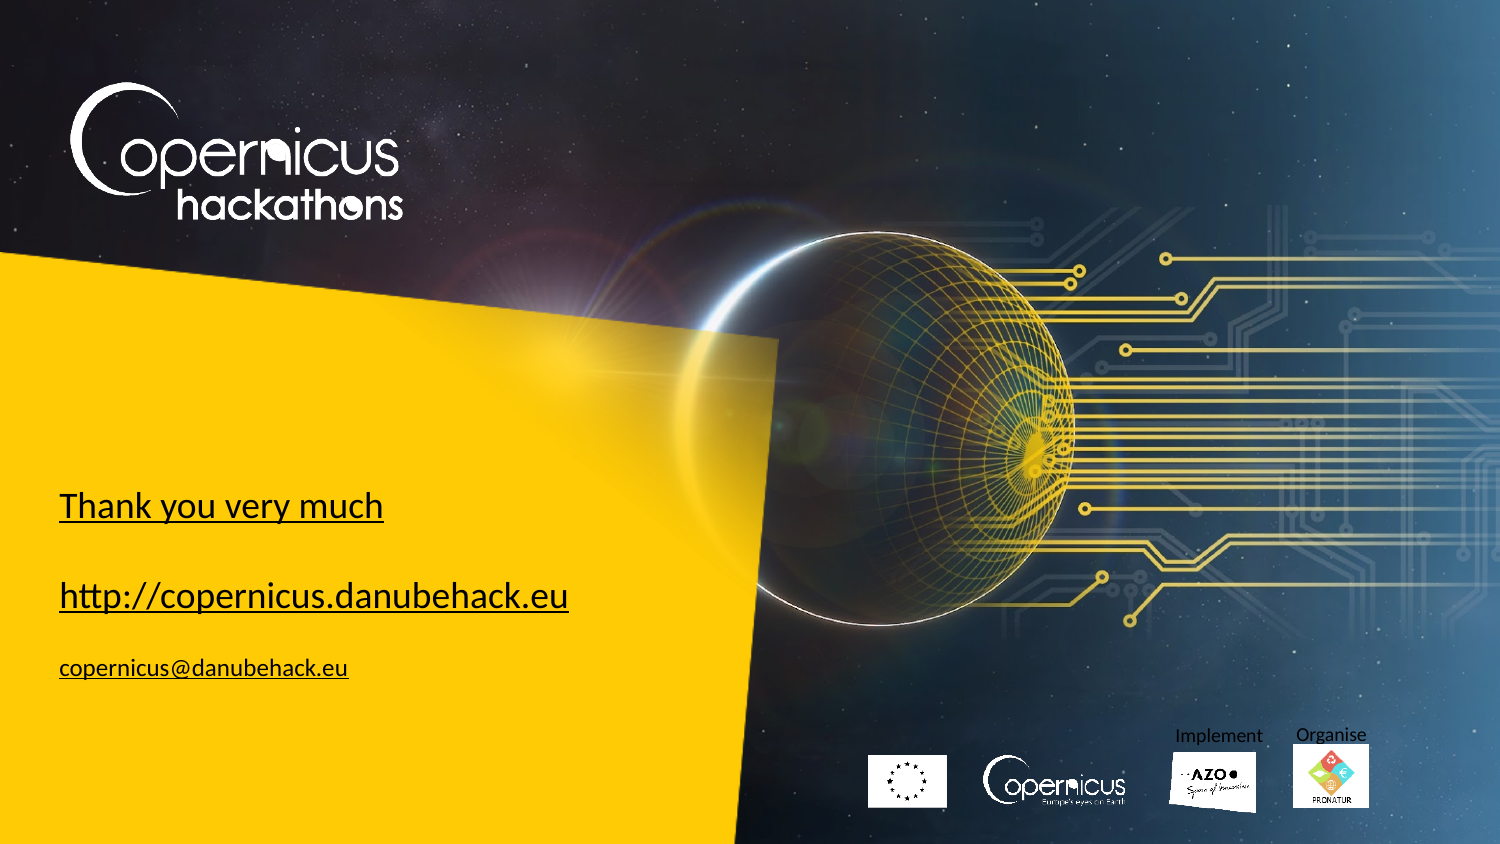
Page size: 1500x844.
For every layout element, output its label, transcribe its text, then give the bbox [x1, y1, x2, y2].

picture [0, 0, 1500, 844]
text_box Thank you very much http://copernicus.danubehack.eu copernicus@danubehack.eu [0, 481, 668, 767]
text_box Organised by [1281, 714, 1383, 755]
